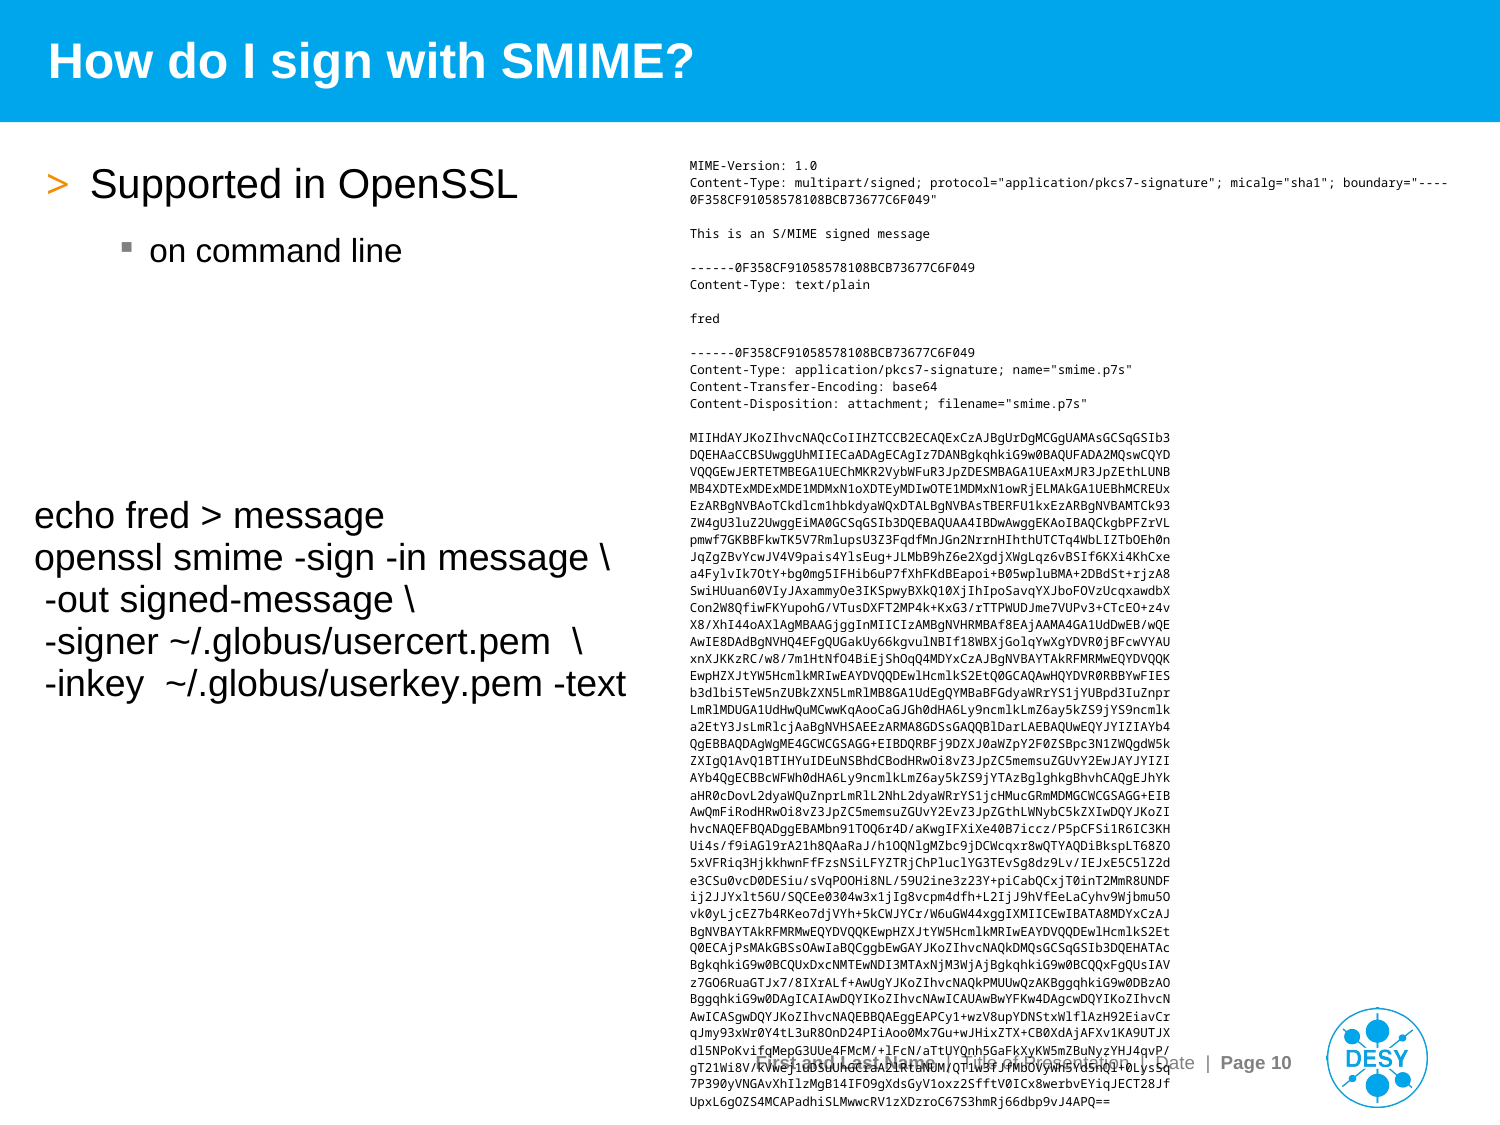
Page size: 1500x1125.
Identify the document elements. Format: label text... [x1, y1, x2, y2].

text_box echo fred > message openssl smime -sign -in message \ -out signed-message \ -signer ~/.globus/usercert.pem \ -inkey ~/.globus/userkey.pem -text [19, 487, 713, 713]
picture [1326, 1008, 1428, 1108]
title How do I sign with SMIME? [47, 16, 1446, 107]
text_box MIME-Version: 1.0 Content-Type: multipart/signed; protocol="application/pkcs7-signature"; micalg="sha1"; boundary="----0F358CF91058578108BCB73677C6F049" This is an S/MIME signed message ------0F358CF91058578108BCB73677C6F049 Content-Type: text/plain fred ------0F358CF91058578108BCB73677C6F049 Content-Type: application/pkcs7-signature; name="smime.p7s" Content-Transfer-Encoding: base64 Content-Disposition: attachment; filename="smime.p7s" MIIHdAYJKoZIhvcNAQcCoIIHZTCCB2ECAQExCzAJBgUrDgMCGgUAMAsGCSqGSIb3 DQEHAaCCBSUwggUhMIIECaADAgECAgIz7DANBgkqhkiG9w0BAQUFADA2MQswCQYD VQQGEwJERTETMBEGA1UEChMKR2VybWFuR3JpZDESMBAGA1UEAxMJR3JpZEthLUNB MB4XDTExMDExMDE1MDMxN1oXDTEyMDIwOTE1MDMxN1owRjELMAkGA1UEBhMCREUx EzARBgNVBAoTCkdlcm1hbkdyaWQxDTALBgNVBAsTBERFU1kxEzARBgNVBAMTCk93 ZW4gU3luZ2UwggEiMA0GCSqGSIb3DQEBAQUAA4IBDwAwggEKAoIBAQCkgbPFZrVL pmwf7GKBBFkwTK5V7RmlupsU3Z3FqdfMnJGn2NrrnHIhthUTCTq4WbLIZTbOEh0n JqZgZBvYcwJV4V9pais4YlsEug+JLMbB9hZ6e2XgdjXWgLqz6vBSIf6KXi4KhCxe a4FylvIk7OtY+bg0mg5IFHib6uP7fXhFKdBEapoi+B05wpluBMA+2DBdSt+rjzA8 SwiHUuan60VIyJAxammyOe3IKSpwyBXkQ10XjIhIpoSavqYXJboFOVzUcqxawdbX Con2W8QfiwFKYupohG/VTusDXFT2MP4k+KxG3/rTTPWUDJme7VUPv3+CTcEO+z4v X8/XhI44oAXlAgMBAAGjggInMIICIzAMBgNVHRMBAf8EAjAAMA4GA1UdDwEB/wQE AwIE8DAdBgNVHQ4EFgQUGakUy66kgvulNBIf18WBXjGolqYwXgYDVR0jBFcwVYAU xnXJKKzRC/w8/7m1HtNfO4BiEjShOqQ4MDYxCzAJBgNVBAYTAkRFMRMwEQYDVQQK EwpHZXJtYW5HcmlkMRIwEAYDVQQDEwlHcmlkS2EtQ0GCAQAwHQYDVR0RBBYwFIES b3dlbi5TeW5nZUBkZXN5LmRlMB8GA1UdEgQYMBaBFGdyaWRrYS1jYUBpd3IuZnpr LmRlMDUGA1UdHwQuMCwwKqAooCaGJGh0dHA6Ly9ncmlkLmZ6ay5kZS9jYS9ncmlk a2EtY3JsLmRlcjAaBgNVHSAEEzARMA8GDSsGAQQBlDarLAEBAQUwEQYJYIZIAYb4 QgEBBAQDAgWgME4GCWCGSAGG+EIBDQRBFj9DZXJ0aWZpY2F0ZSBpc3N1ZWQgdW5k ZXIgQ1AvQ1BTIHYuIDEuNSBhdCBodHRwOi8vZ3JpZC5memsuZGUvY2EwJAYJYIZI AYb4QgECBBcWFWh0dHA6Ly9ncmlkLmZ6ay5kZS9jYTAzBglghkgBhvhCAQgEJhYk aHR0cDovL2dyaWQuZnprLmRlL2NhL2dyaWRrYS1jcHMucGRmMDMGCWCGSAGG+EIB AwQmFiRodHRwOi8vZ3JpZC5memsuZGUvY2EvZ3JpZGthLWNybC5kZXIwDQYJKoZI hvcNAQEFBQADggEBAMbn91TOQ6r4D/aKwgIFXiXe40B7iccz/P5pCFSi1R6IC3KH Ui4s/f9iAGl9rA21h8QAaRaJ/h1OQNlgMZbc9jDCWcqxr8wQTYAQDiBkspLT68ZO 5xVFRiq3HjkkhwnFfFzsNSiLFYZTRjChPluclYG3TEvSg8dz9Lv/IEJxE5C5lZ2d e3CSu0vcD0DESiu/sVqPOOHi8NL/59U2ine3z23Y+piCabQCxjT0inT2MmR8UNDF ij2JJYxlt56U/SQCEe0304w3x1jIg8vcpm4dfh+L2IjJ9hVfEeLaCyhv9Wjbmu5O vk0yLjcEZ7b4RKeo7djVYh+5kCWJYCr/W6uGW44xggIXMIICEwIBATA8MDYxCzAJ BgNVBAYTAkRFMRMwEQYDVQQKEwpHZXJtYW5HcmlkMRIwEAYDVQQDEwlHcmlkS2Et Q0ECAjPsMAkGBSsOAwIaBQCggbEwGAYJKoZIhvcNAQkDMQsGCSqGSIb3DQEHATAc BgkqhkiG9w0BCQUxDxcNMTEwNDI3MTAxNjM3WjAjBgkqhkiG9w0BCQQxFgQUsIAV z7GO6RuaGTJx7/8IXrALf+AwUgYJKoZIhvcNAQkPMUUwQzAKBggqhkiG9w0DBzAO BggqhkiG9w0DAgICAIAwDQYIKoZIhvcNAwICAUAwBwYFKw4DAgcwDQYIKoZIhvcN AwICASgwDQYJKoZIhvcNAQEBBQAEggEAPCy1+wzV8upYDNStxWlflAzH92EiavCr qJmy93xWr0Y4tL3uR8OnD24PIiAoo0Mx7Gu+wJHixZTX+CB0XdAjAFXv1KA9UTJX dl5NPoKvifqMepG3UUe4FMcM/+lFcN/aTtUYQnh5GaFkXyKW5mZBuNyzYHJ4qvP/ gT21Wi8V/kVwej1uDSuUhGCraA2lRtaNUM/QT1w3fJfMbOVyWh5Yd5nQl+0LysSq 7P390yVNGAvXhIlzMgB14IFO9gXdsGyV1oxz2SfftV0ICx8werbvEYiqJECT28Jf UpxL6gOZS4MCAPadhiSLMwwcRV1zXDzroC67S3hmRj66dbp9vJ4APQ== ------0F358CF91058578108BCB73677C6F049-- [675, 149, 1463, 1008]
list Supported in OpenSSL on command line [46, 160, 675, 270]
